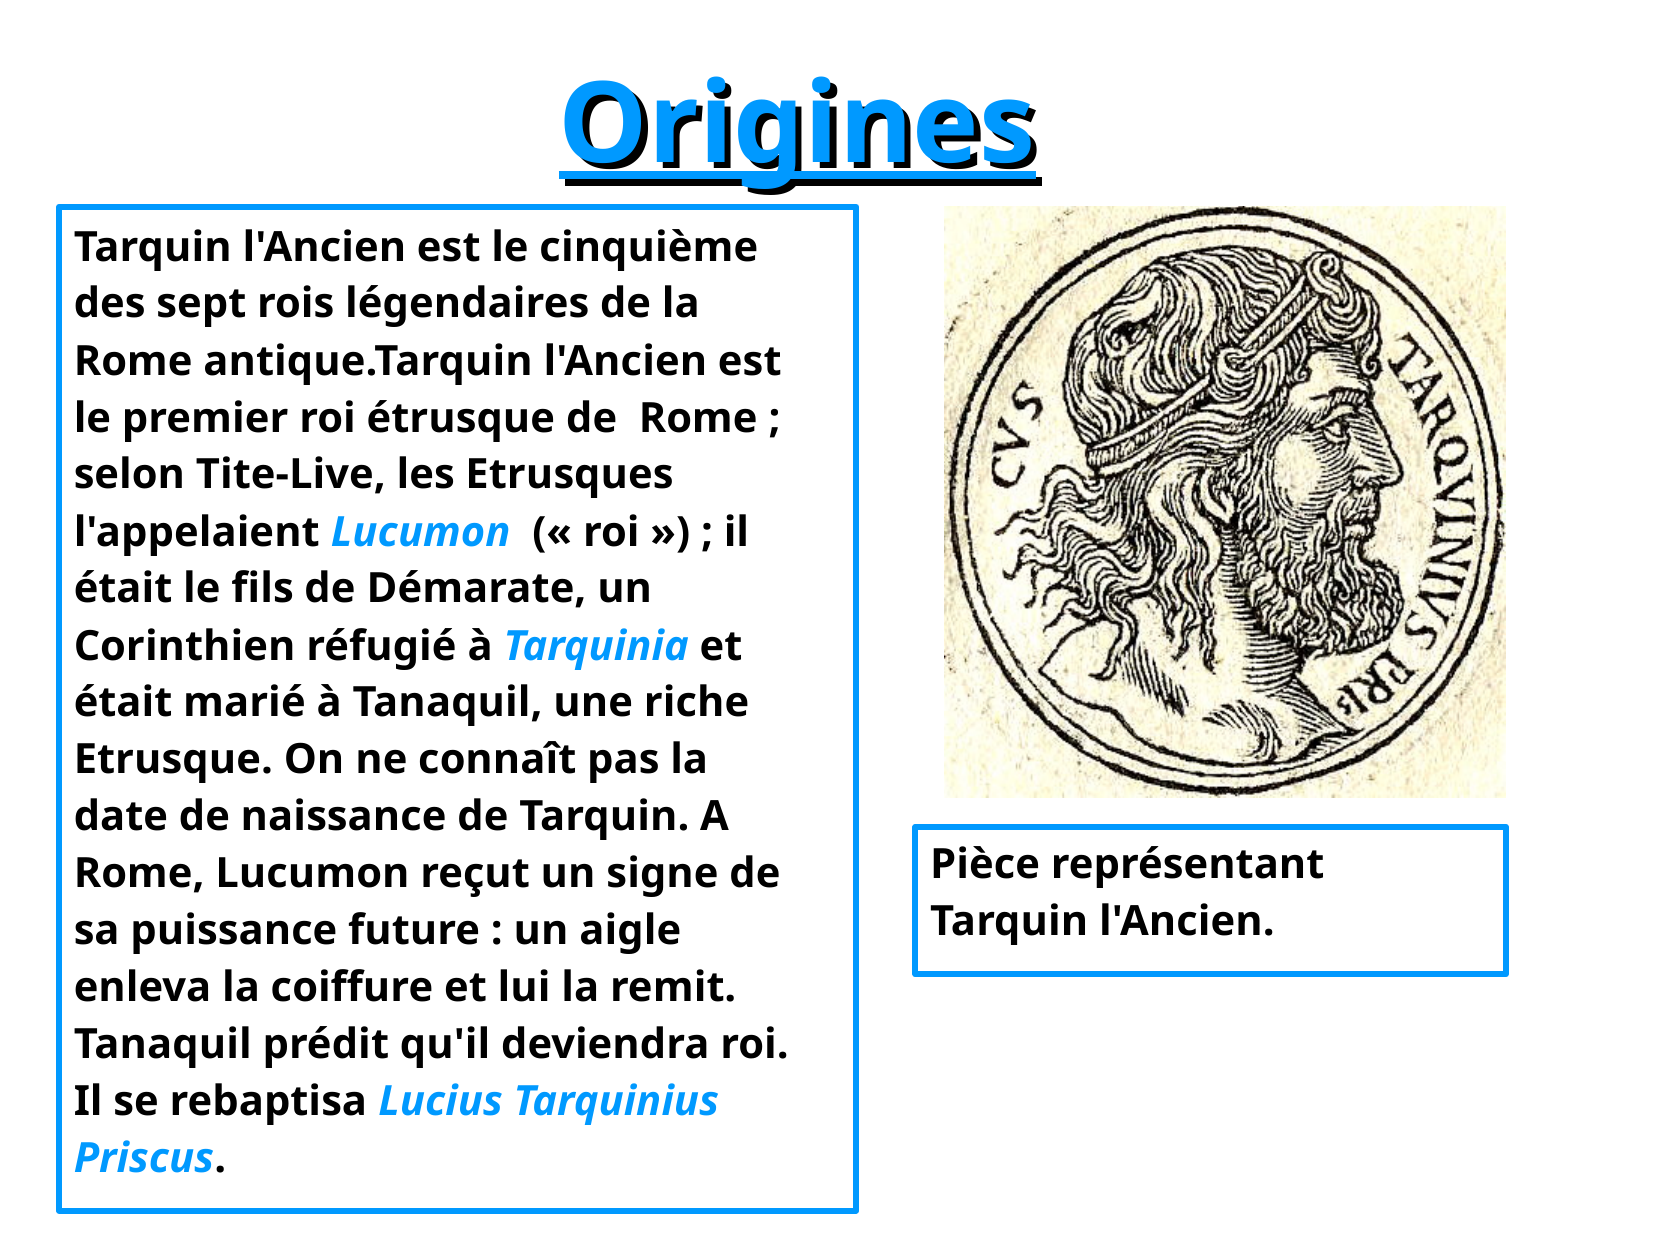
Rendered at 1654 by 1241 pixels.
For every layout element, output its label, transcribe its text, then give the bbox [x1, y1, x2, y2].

text_box Origines [295, 35, 1300, 207]
text_box Pièce représentant Tarquin l'Ancien. [918, 830, 1503, 959]
text_box Tarquin l'Ancien est le cinquième des sept rois légendaires de la Rome antique.Tarquin l'Ancien est le premier roi étrusque de Rome ; selon Tite-Live, les Etrusques l'appelaient Lucumon (« roi ») ; il était le fils de Démarate, un Corinthien réfugié à Tarquinia et était marié à Tanaquil, une riche Etrusque. On ne connaît pas la date de naissance de Tarquin. A Rome, Lucumon reçut un signe de sa puissance future : un aigle enleva la coiffure et lui la remit. Tanaquil prédit qu'il deviendra roi. Il se rebaptisa Lucius Tarquinius Priscus. [62, 210, 827, 1208]
picture [944, 206, 1506, 798]
